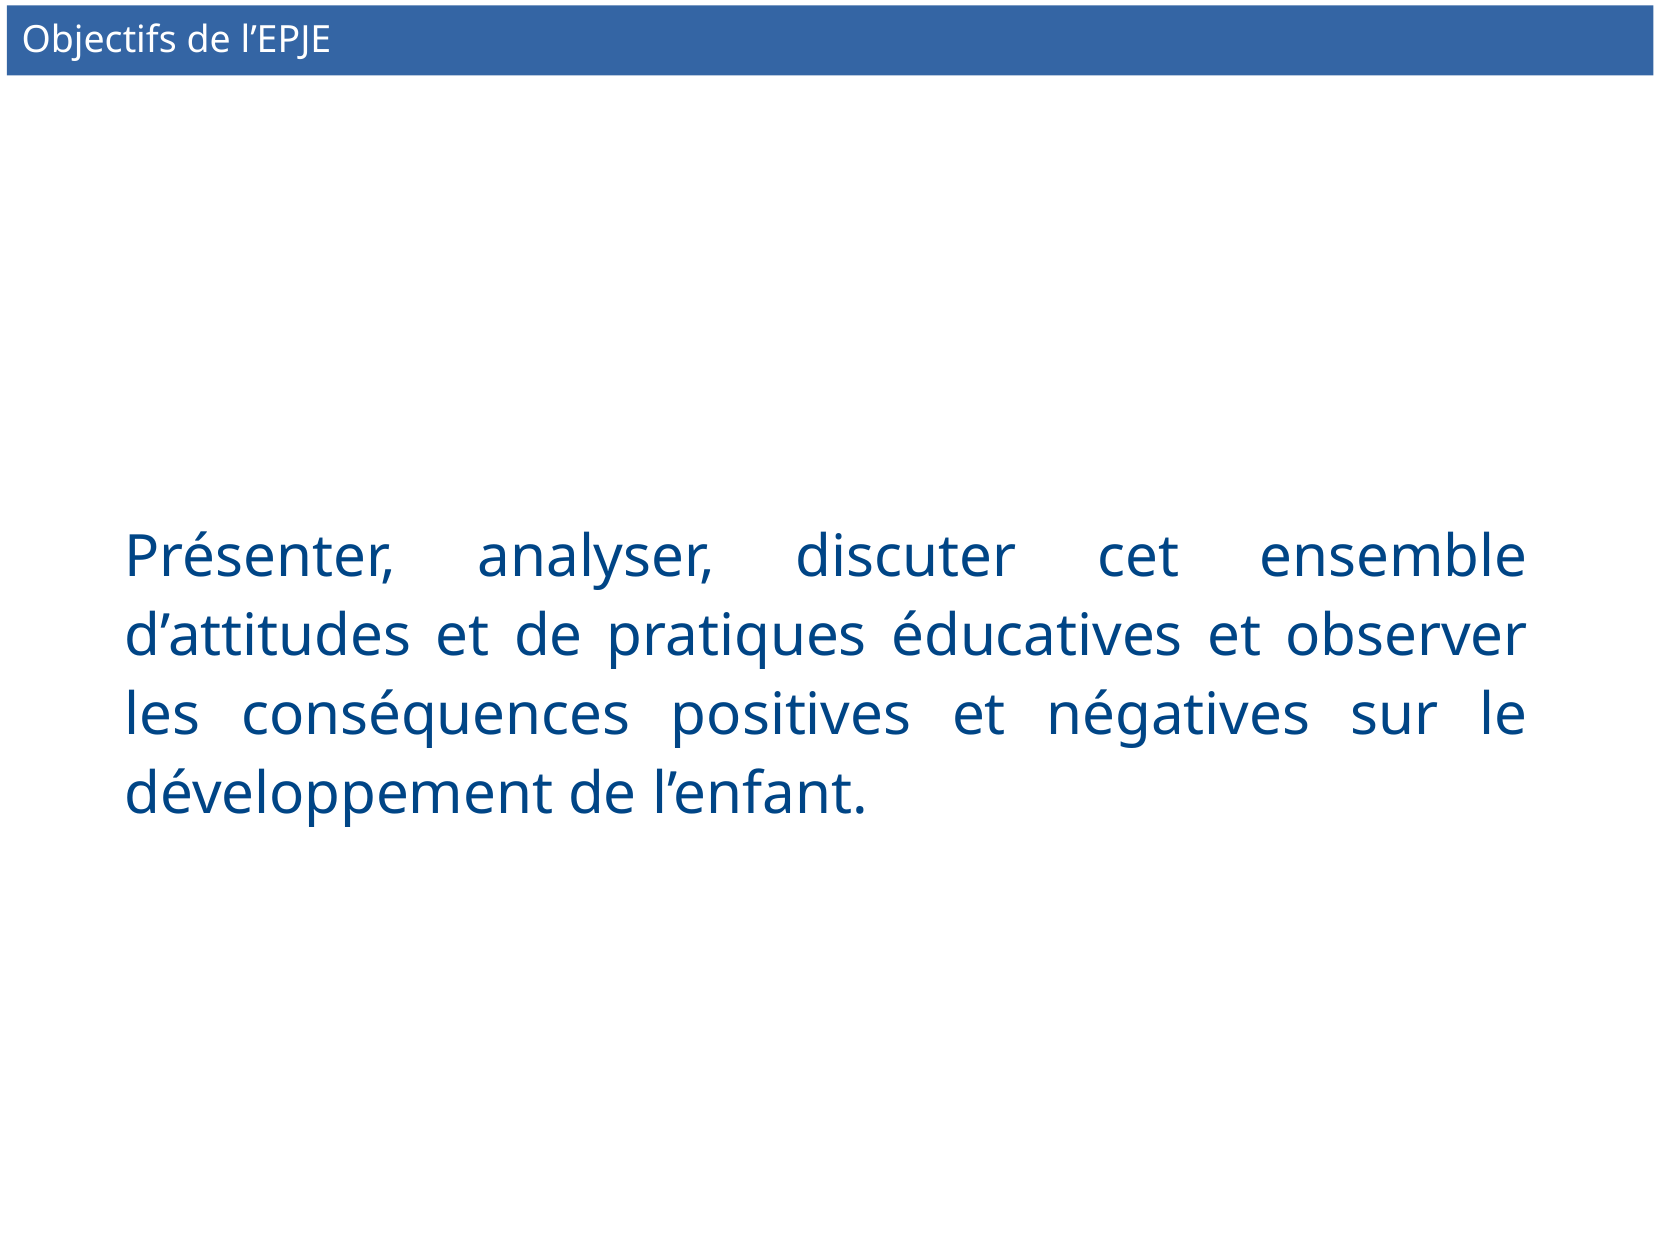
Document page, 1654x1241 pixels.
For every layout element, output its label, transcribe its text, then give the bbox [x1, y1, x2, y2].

text_box Objectifs de l’EPJE [6, 5, 1654, 76]
text_box Présenter, analyser, discuter cet ensemble d’attitudes et de pratiques éducatives et observer les conséquences positives et négatives sur le développement de l’enfant. [109, 506, 1543, 736]
